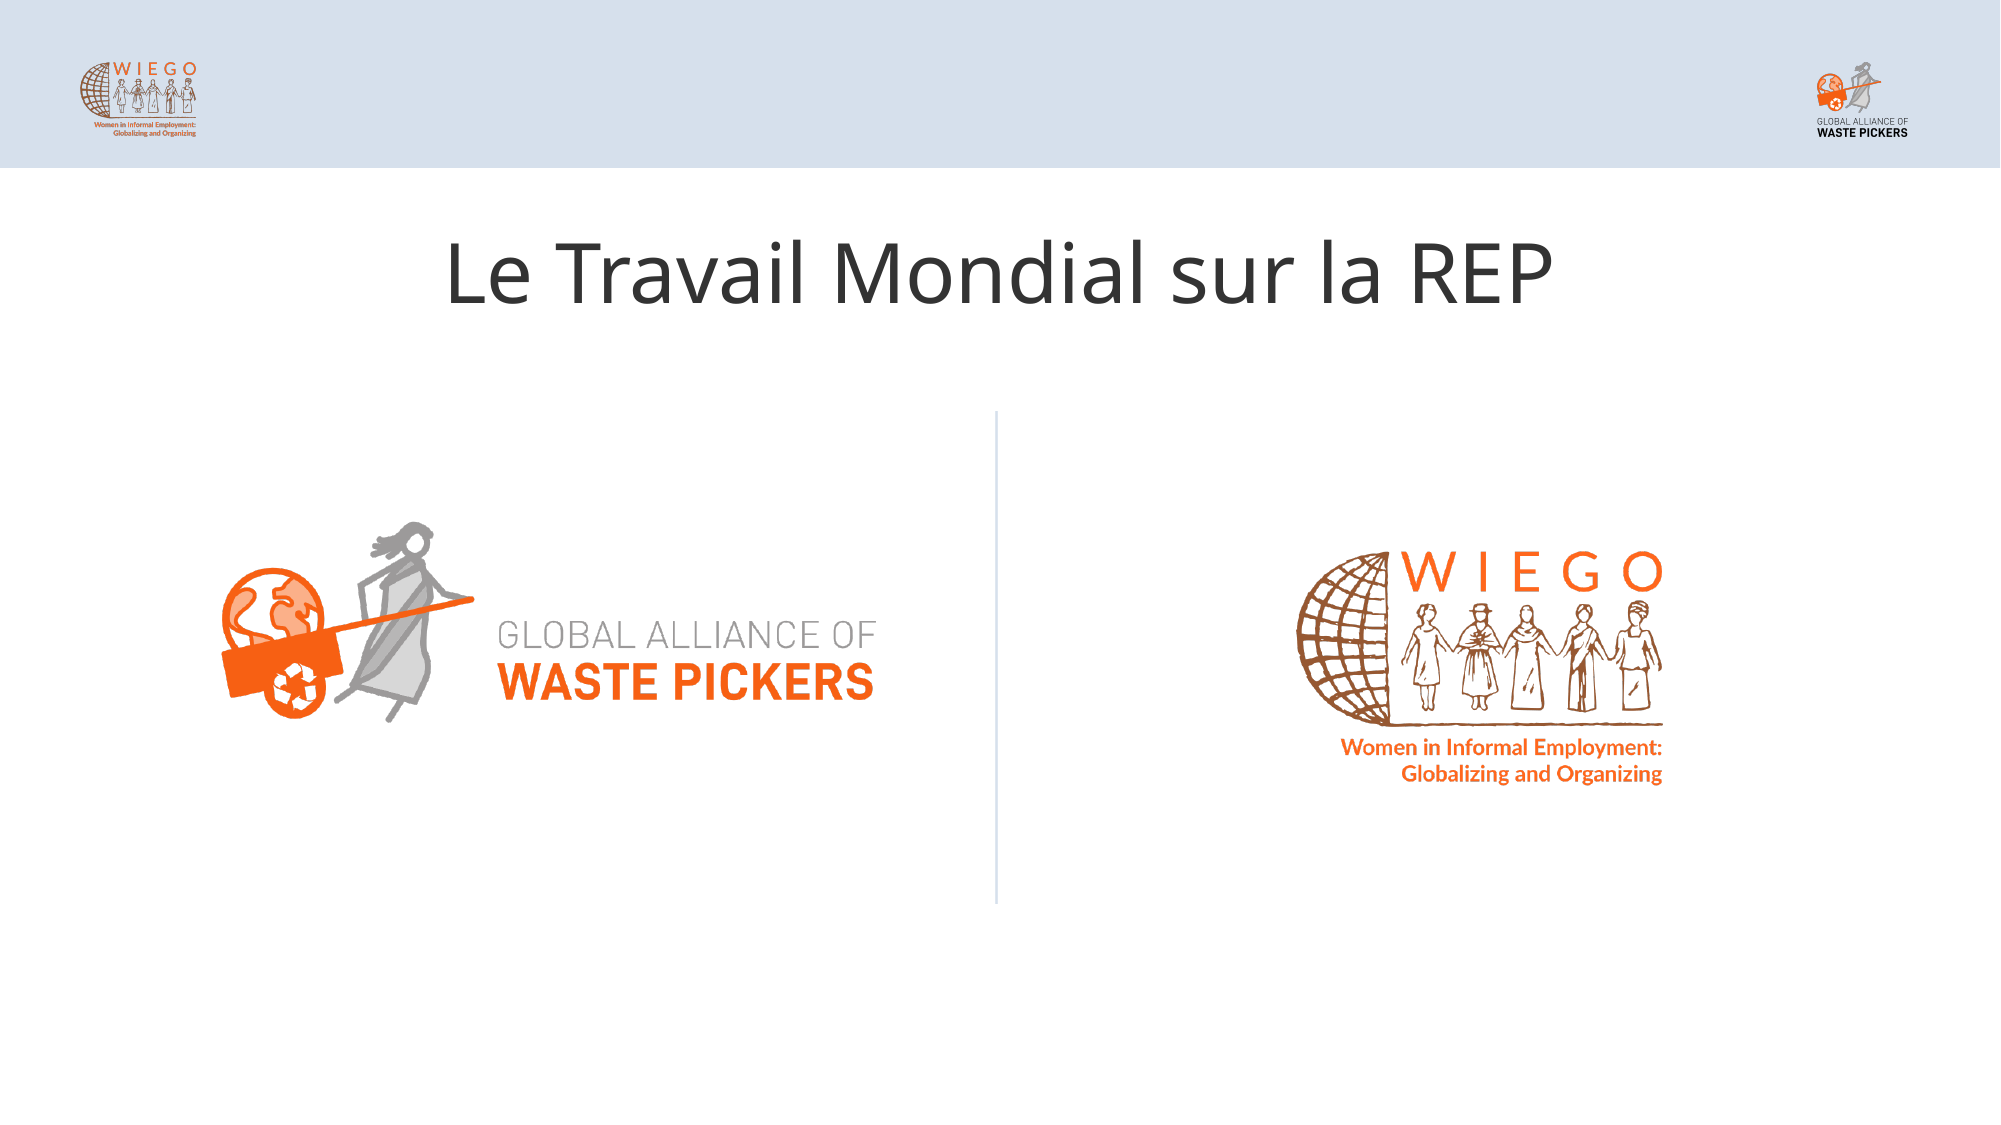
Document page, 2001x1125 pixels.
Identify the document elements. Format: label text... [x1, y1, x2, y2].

text_box Le Travail Mondial sur la REP [319, 212, 1681, 328]
picture [80, 62, 196, 137]
picture [221, 411, 1663, 905]
picture [1817, 62, 1908, 137]
